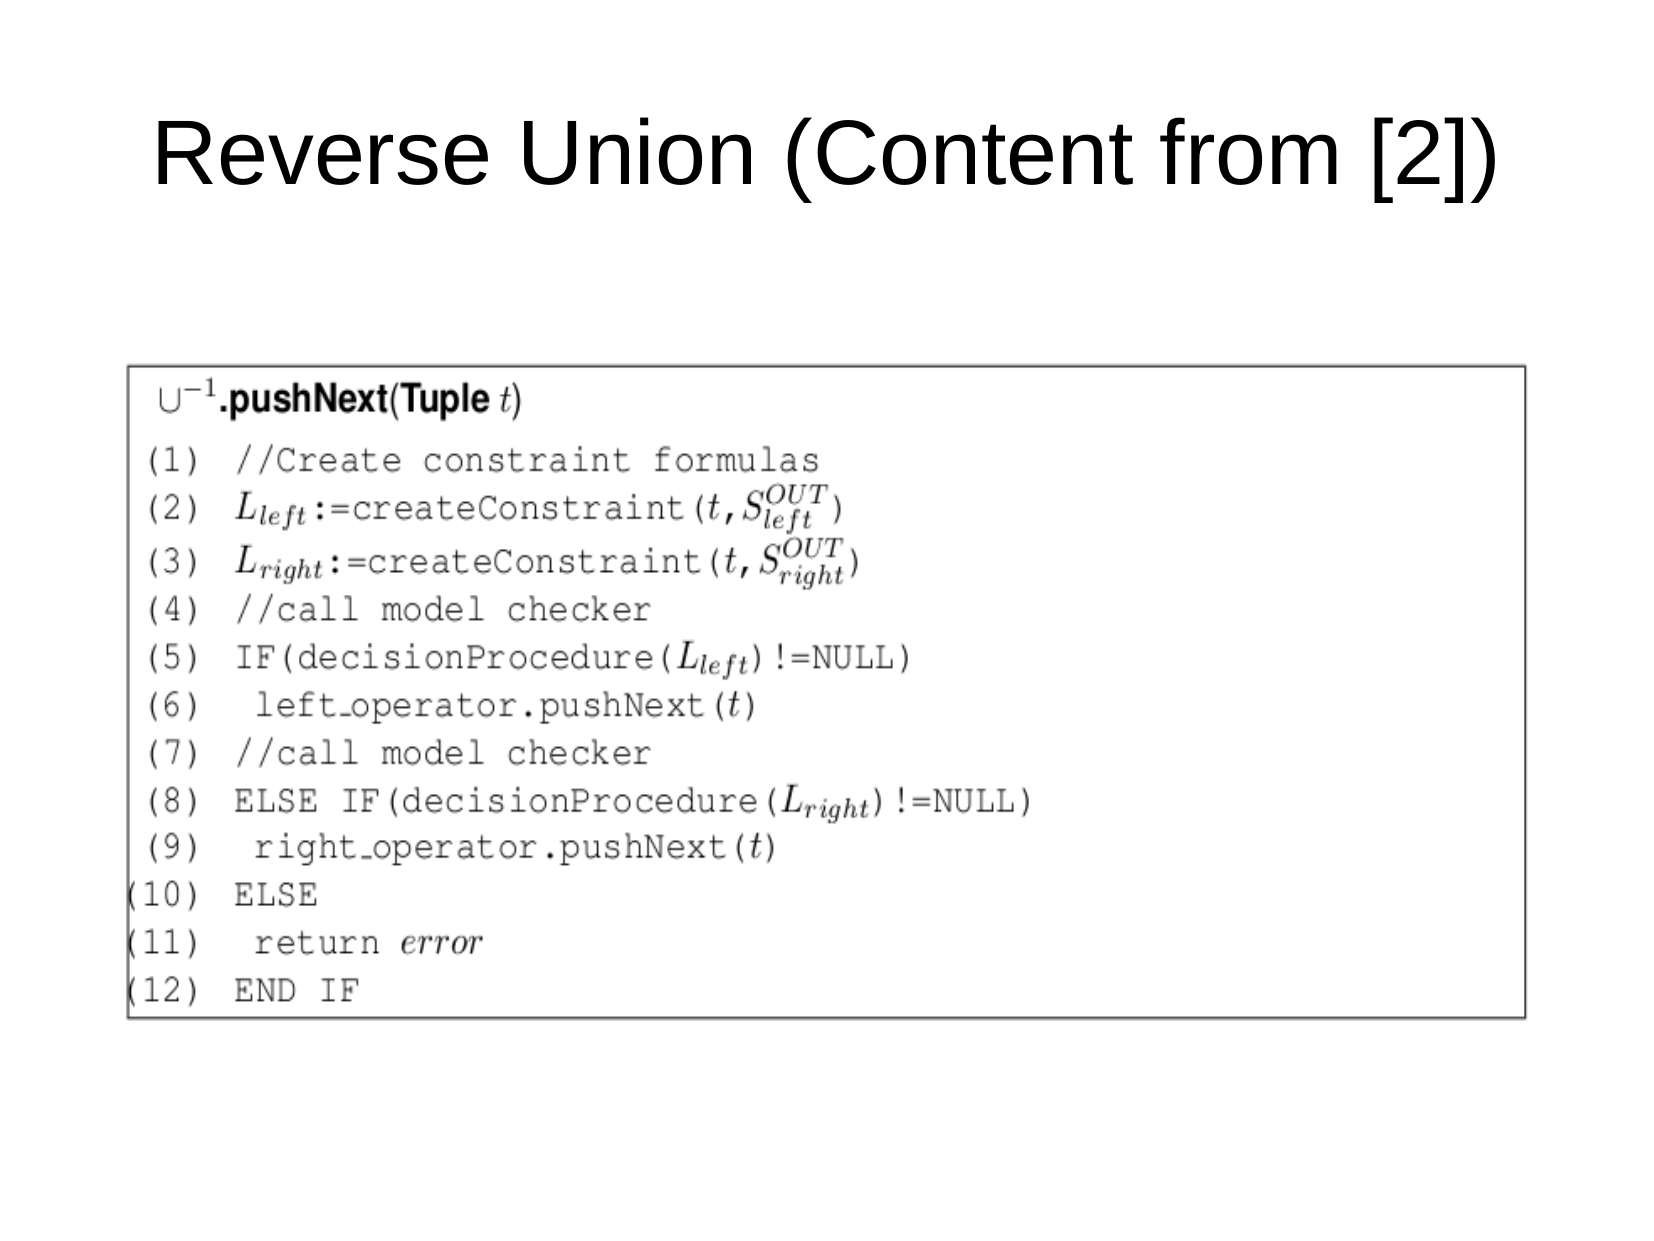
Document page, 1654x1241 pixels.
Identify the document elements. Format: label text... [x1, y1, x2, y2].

title Reverse Union (Content from [2]) [82, 49, 1571, 257]
picture [88, 324, 1565, 1063]
